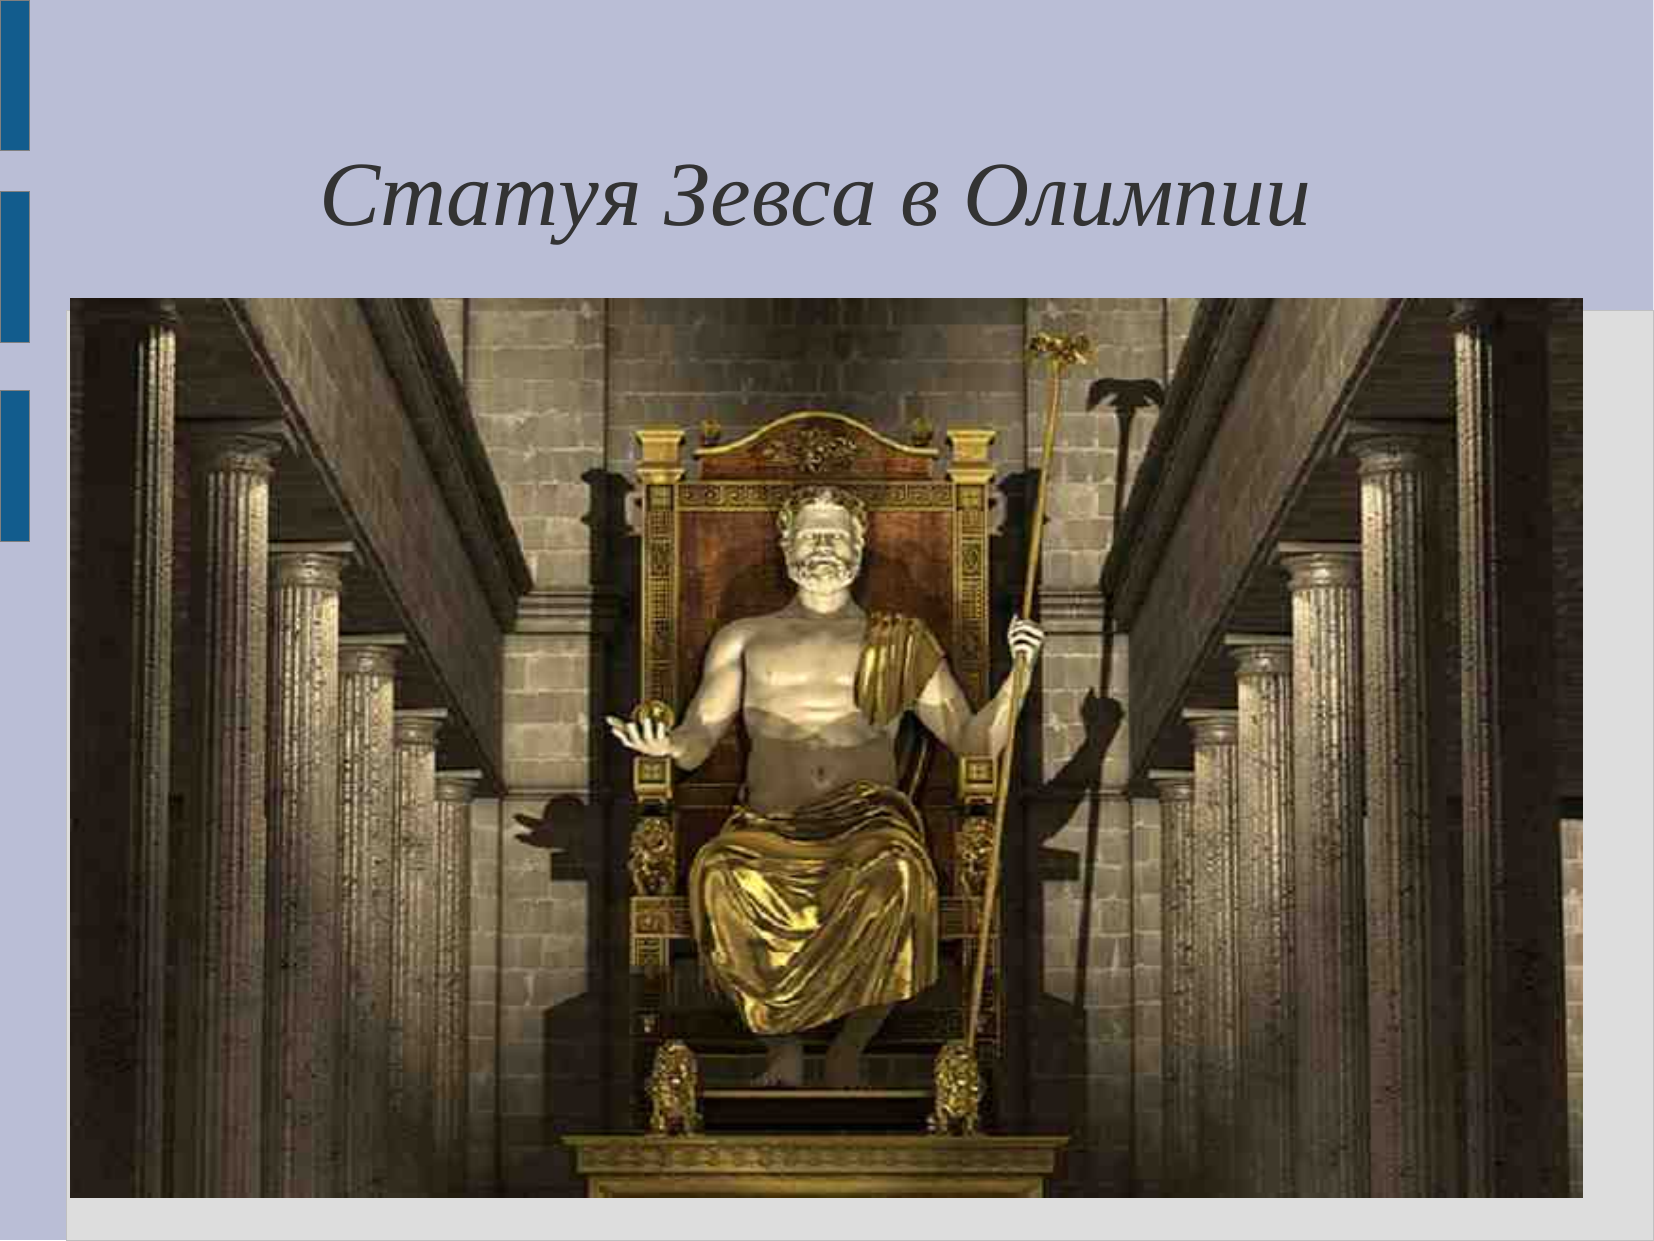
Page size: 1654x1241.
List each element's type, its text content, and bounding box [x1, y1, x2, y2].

title Статуя Зевса в Олимпии [121, 91, 1534, 298]
picture [70, 298, 1583, 1198]
